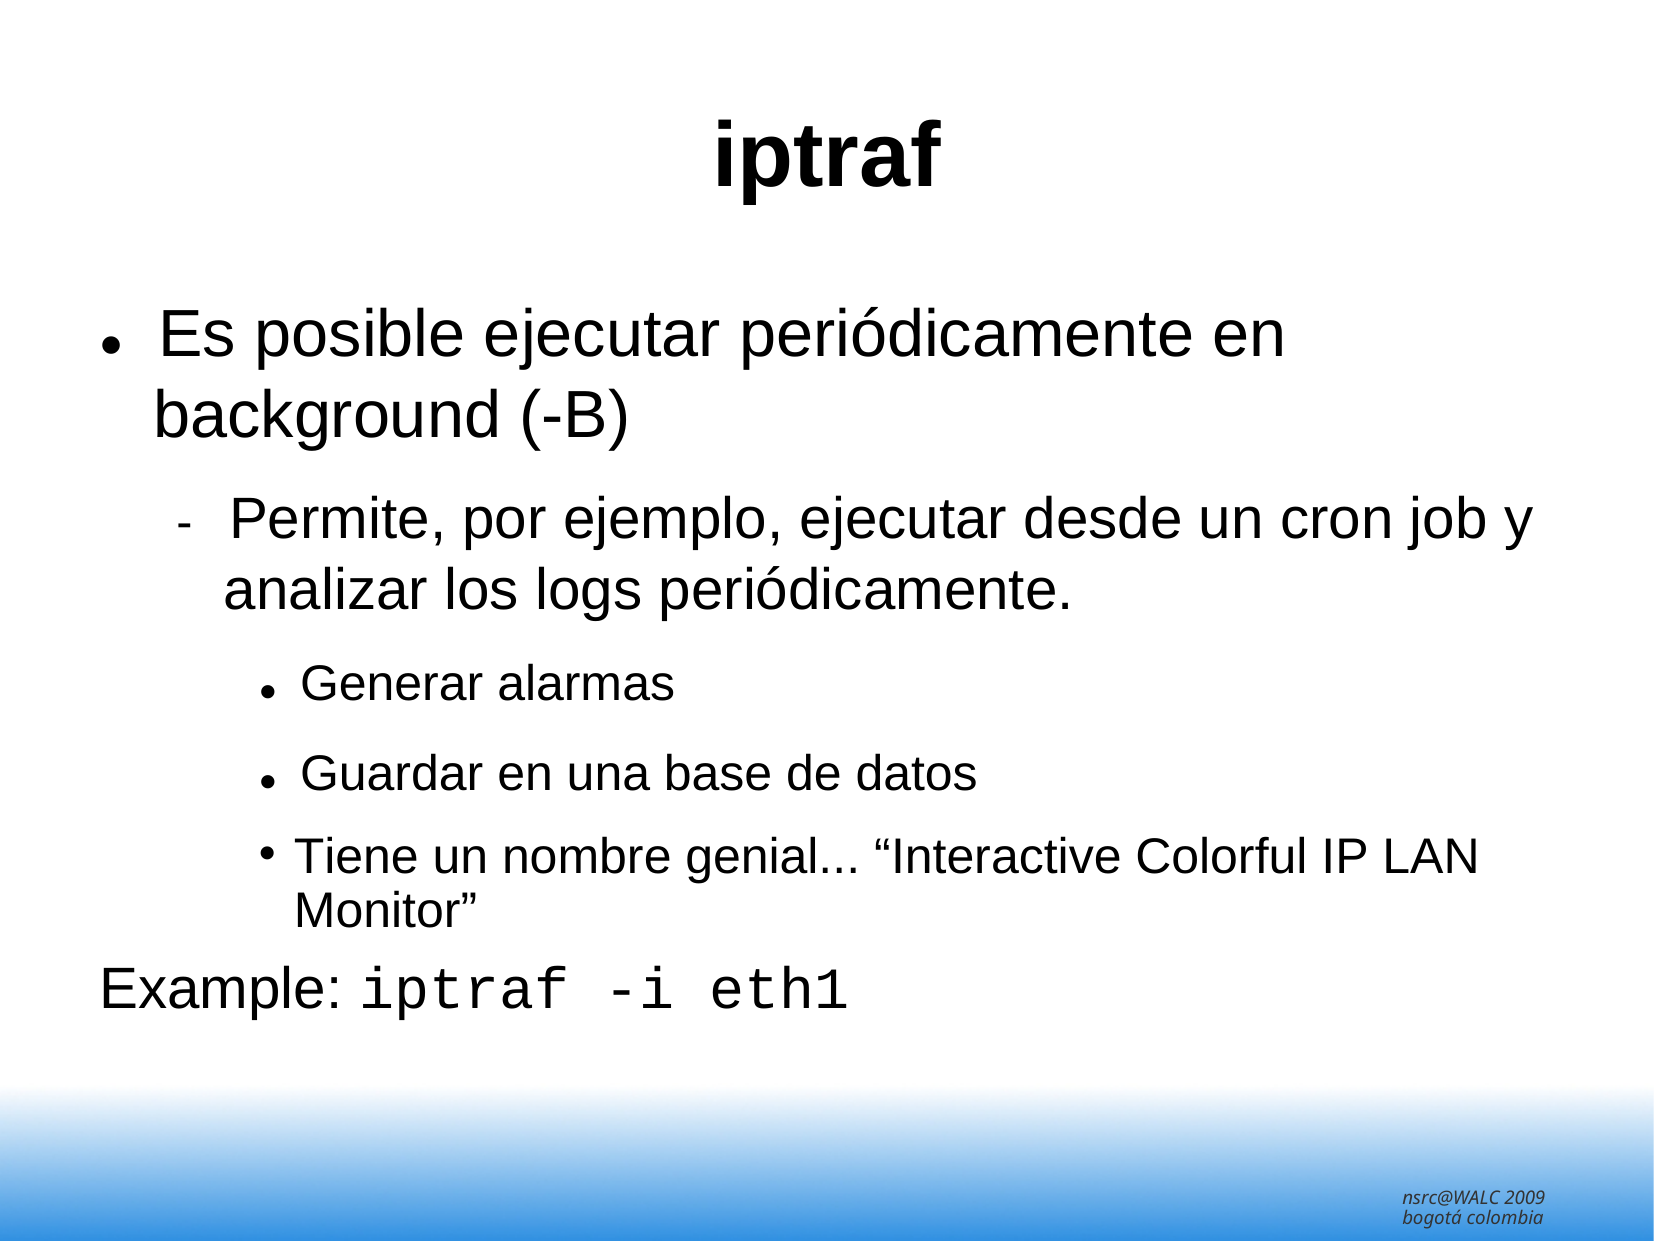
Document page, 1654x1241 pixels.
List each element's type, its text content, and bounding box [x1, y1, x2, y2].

picture [0, 1083, 1654, 1241]
list  Es posible ejecutar periódicamente en background (-B)  Permite, por ejemplo, ejecutar desde un cron job y analizar los logs periódicamente.  Generar alarmas  Guardar en una base de datos Tiene un nombre genial... “Interactive Colorful IP LAN Monitor” Example: iptraf -i eth1 [82, 290, 1571, 1109]
title iptraf [82, 49, 1571, 257]
